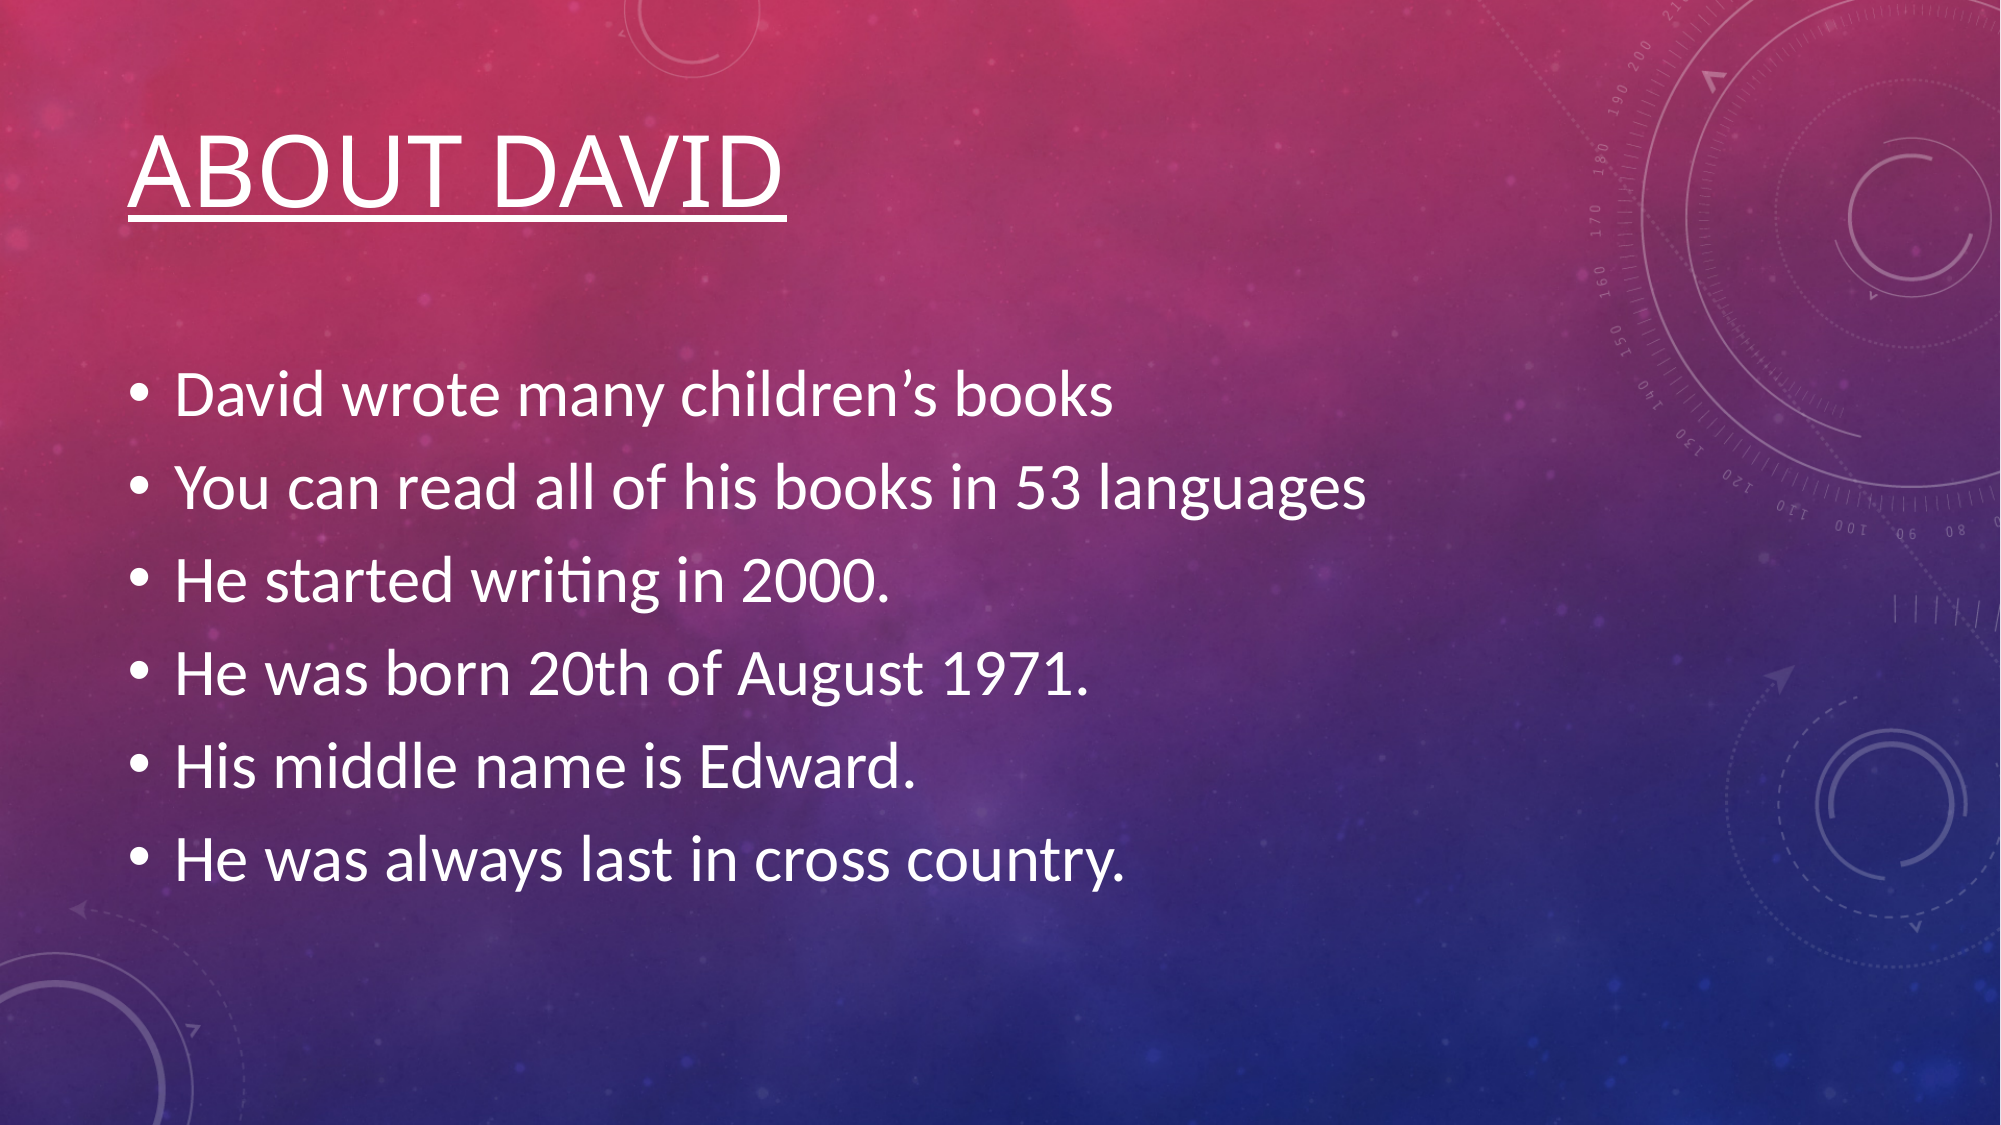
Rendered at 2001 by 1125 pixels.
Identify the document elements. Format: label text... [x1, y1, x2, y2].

list David wrote many children’s books You can read all of his books in 53 languages He started writing in 2000. He was born 20th of August 1971. His middle name is Edward. He was always last in cross country. [112, 351, 1775, 950]
title About David [112, 99, 1775, 339]
